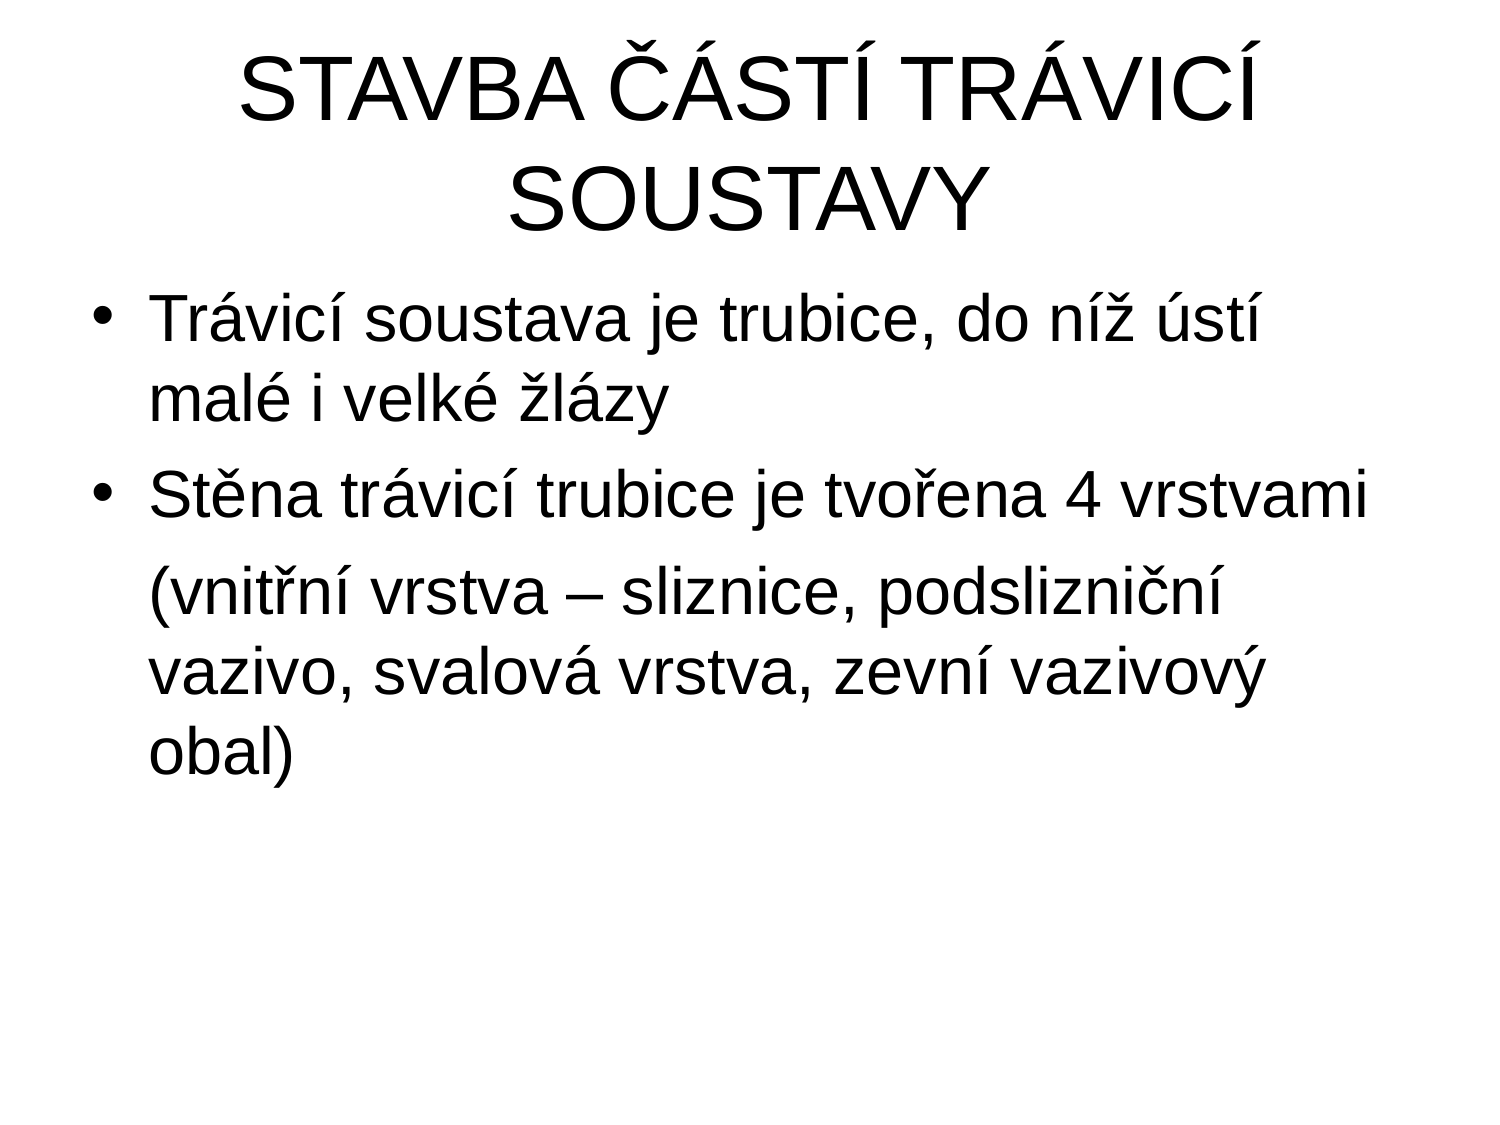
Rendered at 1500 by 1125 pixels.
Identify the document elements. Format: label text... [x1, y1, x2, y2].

list Trávicí soustava je trubice, do níž ústí malé i velké žlázy Stěna trávicí trubice je tvořena 4 vrstvami (vnitřní vrstva – sliznice, podslizniční vazivo, svalová vrstva, zevní vazivový obal) [76, 267, 1427, 1010]
title STAVBA ČÁSTÍ TRÁVICÍ SOUSTAVY [75, 21, 1426, 257]
